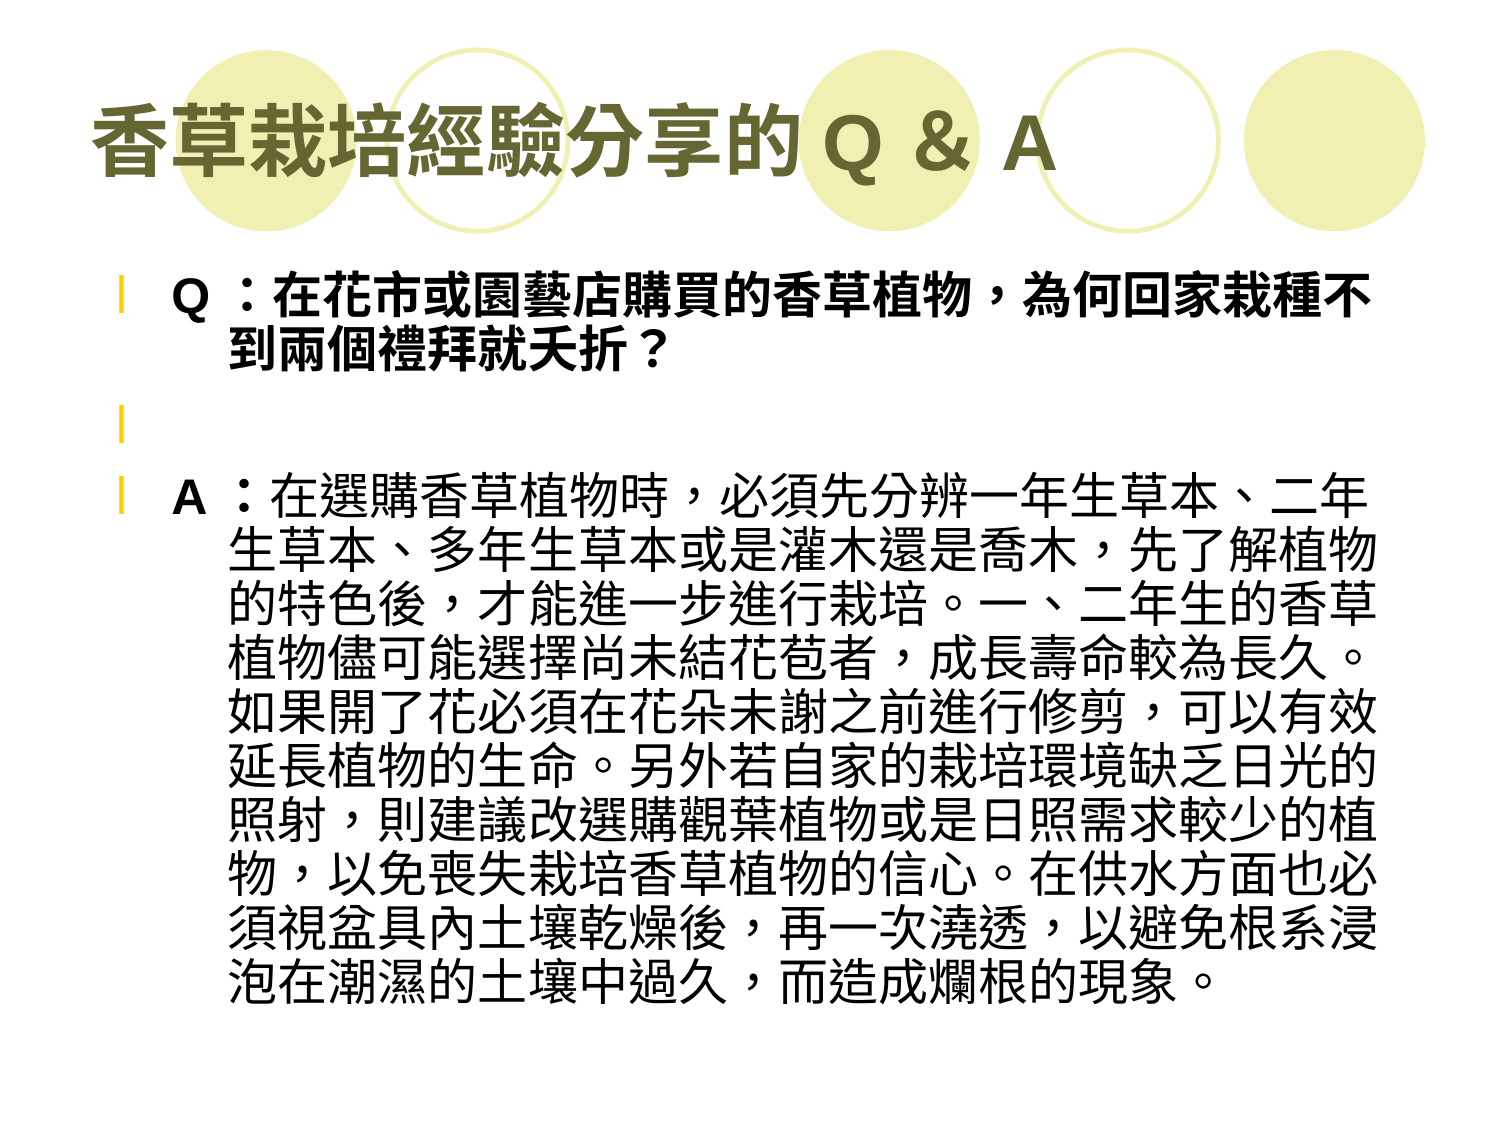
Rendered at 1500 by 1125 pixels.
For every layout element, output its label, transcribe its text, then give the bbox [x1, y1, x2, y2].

list Q：在花市或園藝店購買的香草植物，為何回家栽種不到兩個禮拜就夭折？ A：在選購香草植物時，必須先分辨一年生草本、二年生草本、多年生草本或是灌木還是喬木，先了解植物的特色後，才能進一步進行栽培。一、二年生的香草植物儘可能選擇尚未結花苞者，成長壽命較為長久。如果開了花必須在花朵未謝之前進行修剪，可以有效延長植物的生命。另外若自家的栽培環境缺乏日光的照射，則建議改選購觀葉植物或是日照需求較少的植物，以免喪失栽培香草植物的信心。在供水方面也必須視盆具內土壤乾燥後，再一次澆透，以避免根系浸泡在潮濕的土壤中過久，而造成爛根的現象。 [100, 262, 1426, 1071]
title 香草栽培經驗分享的Q＆A [75, 45, 1426, 233]
